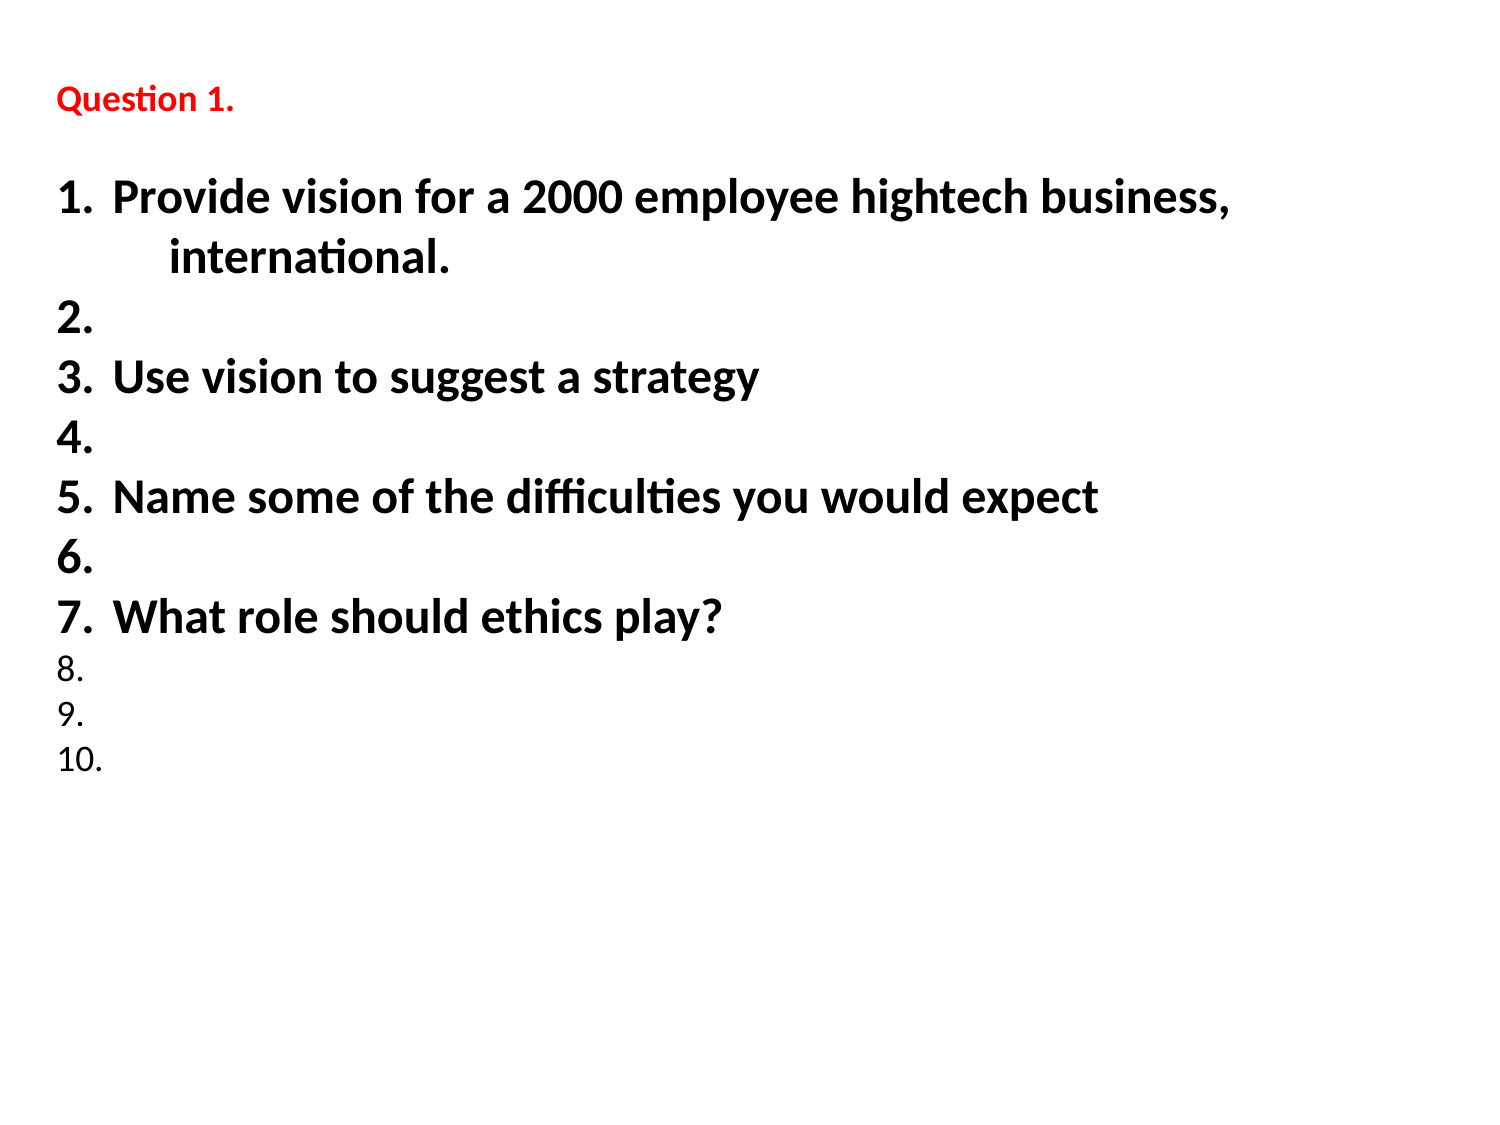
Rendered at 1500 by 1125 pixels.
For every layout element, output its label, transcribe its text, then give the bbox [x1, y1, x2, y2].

text_box Question 1. Provide vision for a 2000 employee hightech business, international. Use vision to suggest a strategy Name some of the difficulties you would expect What role should ethics play? [41, 66, 1483, 839]
